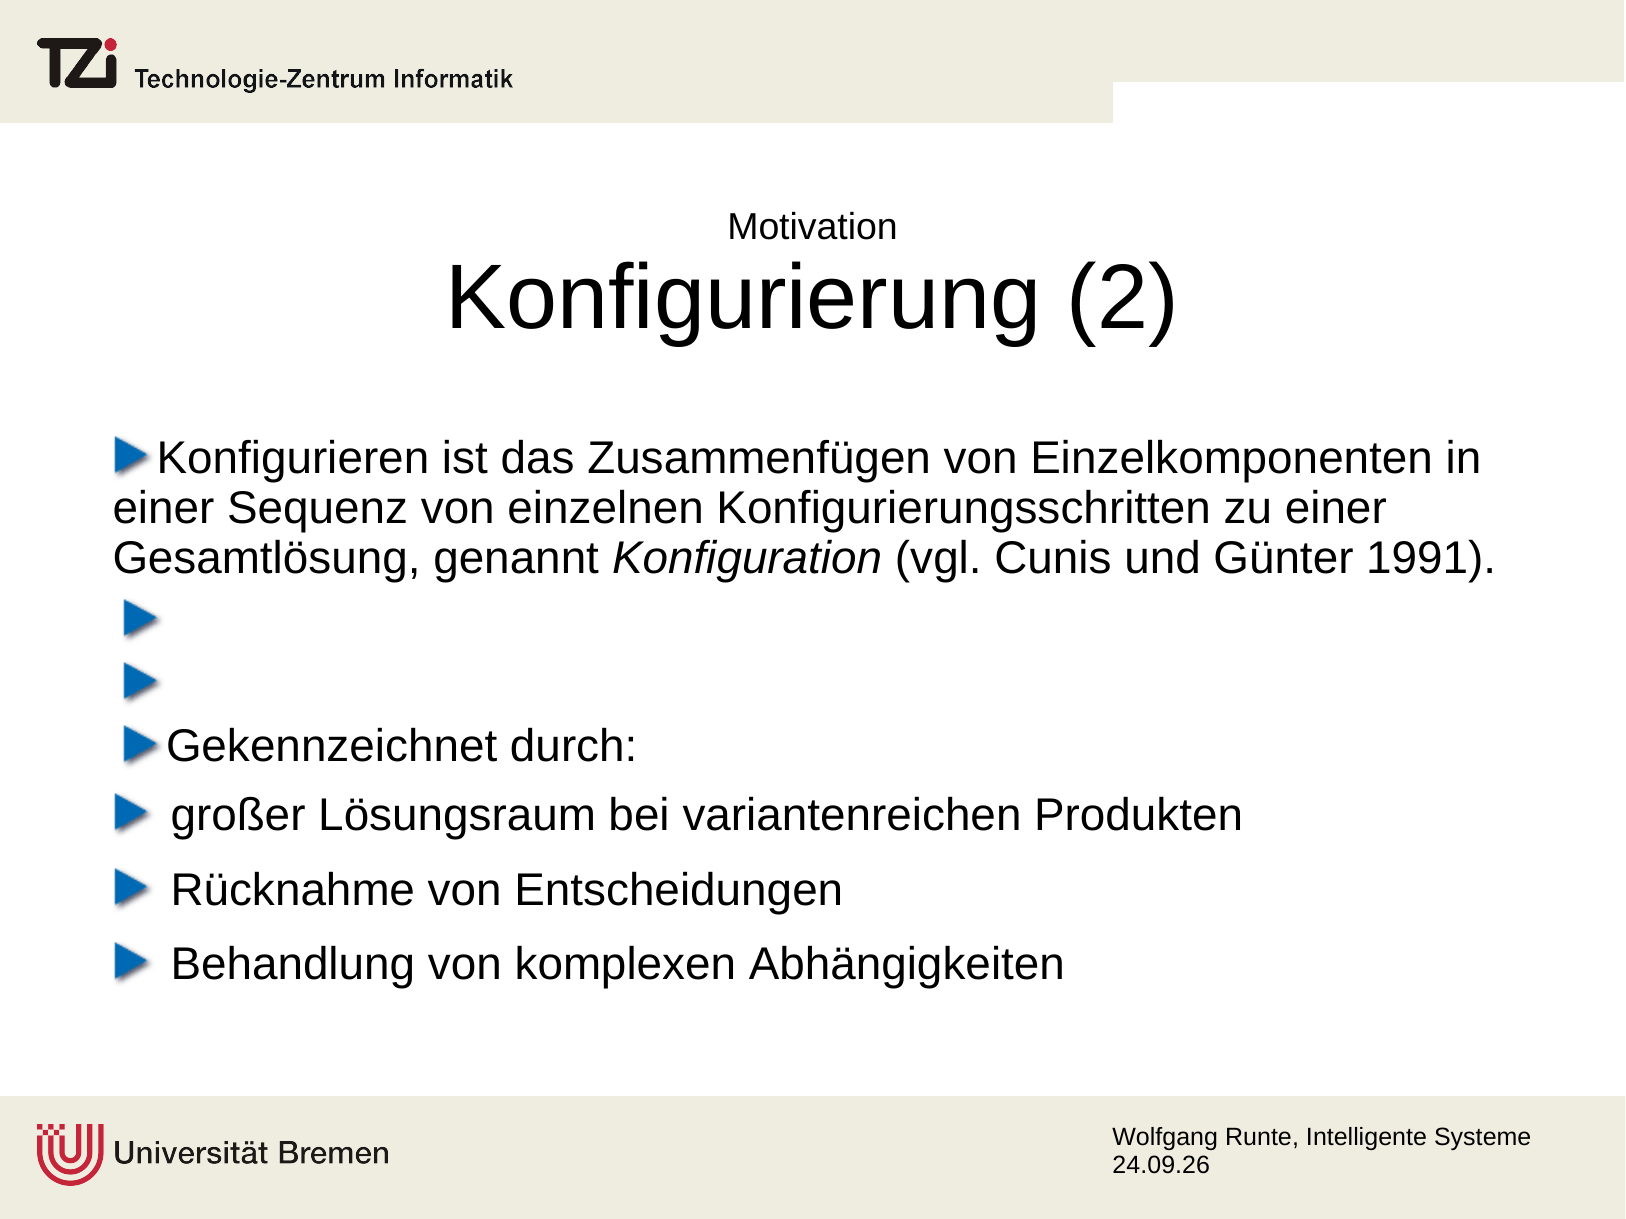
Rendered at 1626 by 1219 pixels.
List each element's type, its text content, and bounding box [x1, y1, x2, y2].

picture [37, 38, 513, 93]
title Motivation Konfigurierung (2) [112, 162, 1513, 393]
picture [37, 1124, 388, 1186]
list Konfigurieren ist das Zusammenfügen von Einzelkomponenten in einer Sequenz von einzelnen Konfigurierungsschritten zu einer Gesamtlösung, genannt Konfiguration (vgl. Cunis und Günter 1991). Gekennzeichnet durch: großer Lösungsraum bei variantenreichen Produkten Rücknahme von Entscheidungen Behandlung von komplexen Abhängigkeiten [112, 433, 1513, 1070]
